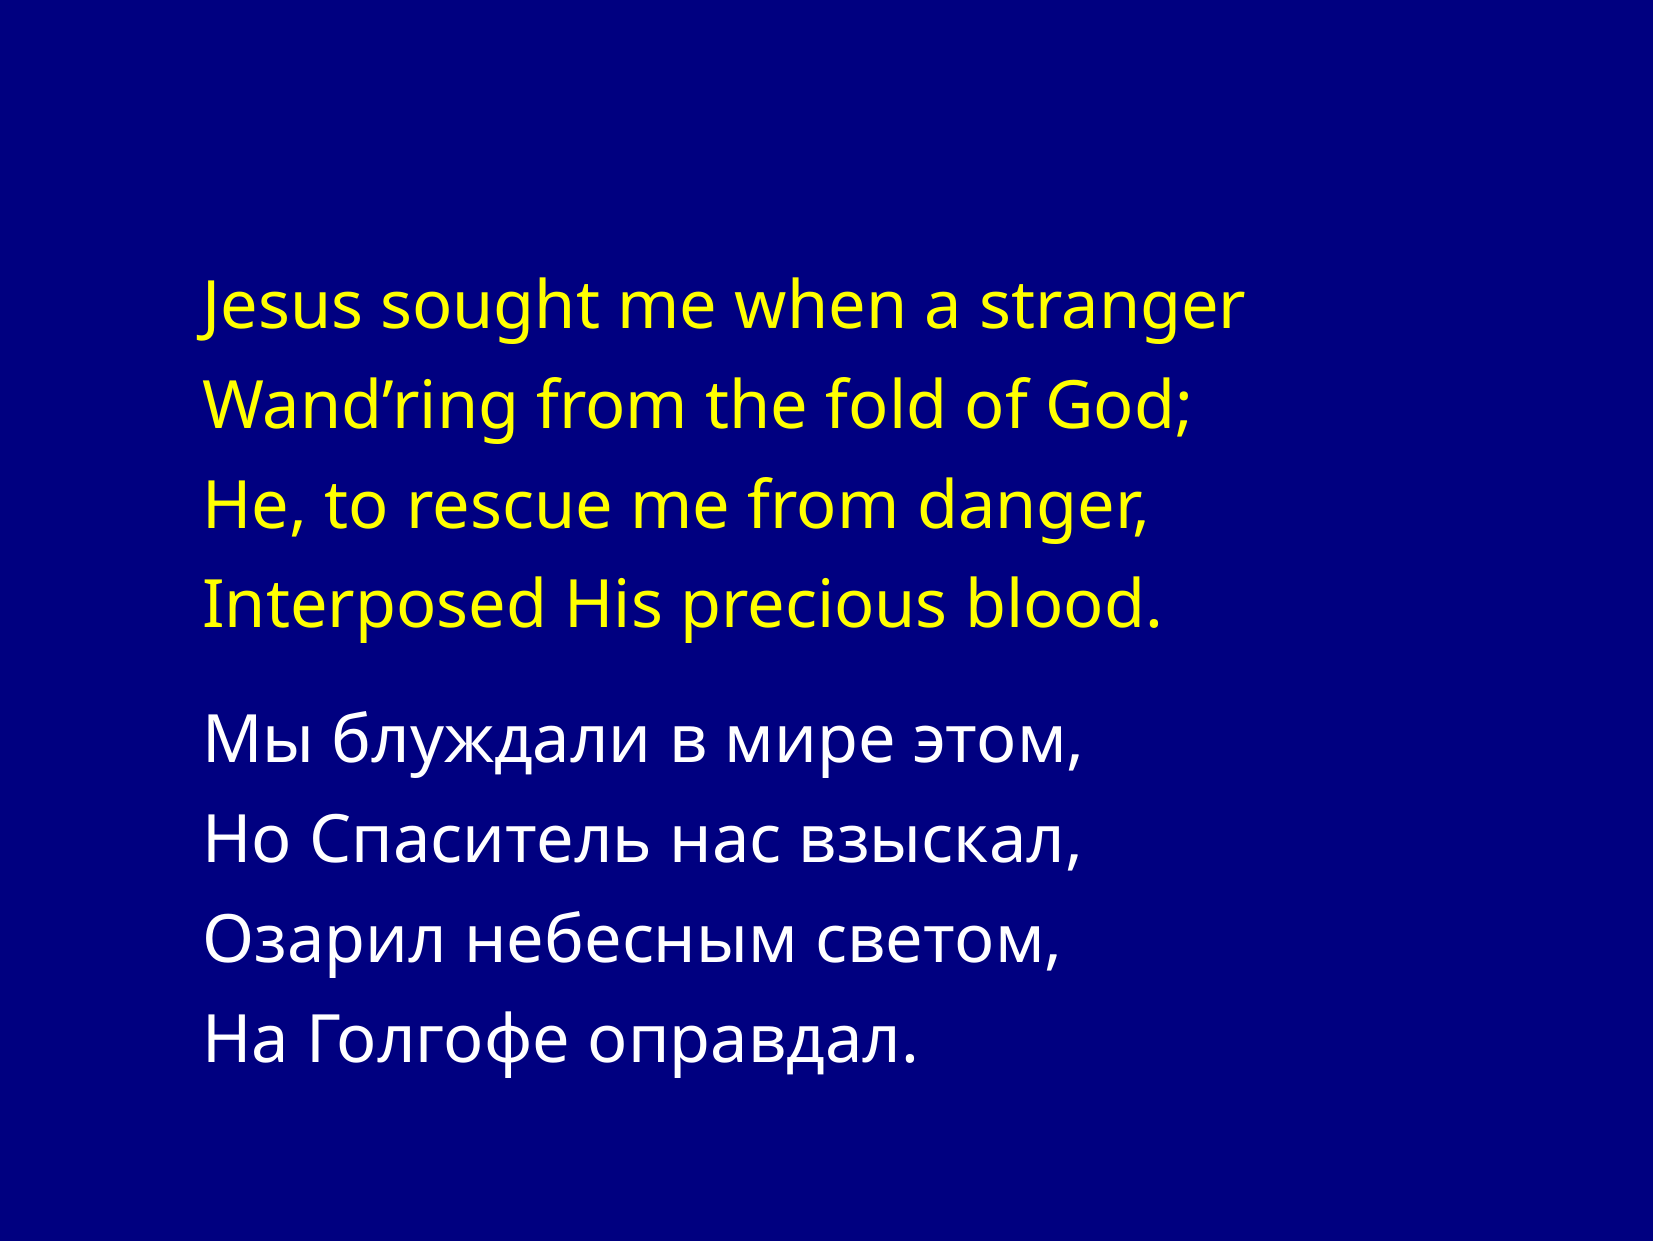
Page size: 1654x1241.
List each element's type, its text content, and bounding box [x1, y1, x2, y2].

text_box Мы блуждали в мире этом, Но Спаситель нас взыскал, Озарил небесным светом, На Голгофе оправдал. [75, 675, 1576, 1163]
text_box Jesus sought me when a stranger Wand’ring from the fold of God; He, to rescue me from danger, Interposed His precious blood. [75, 150, 1576, 638]
